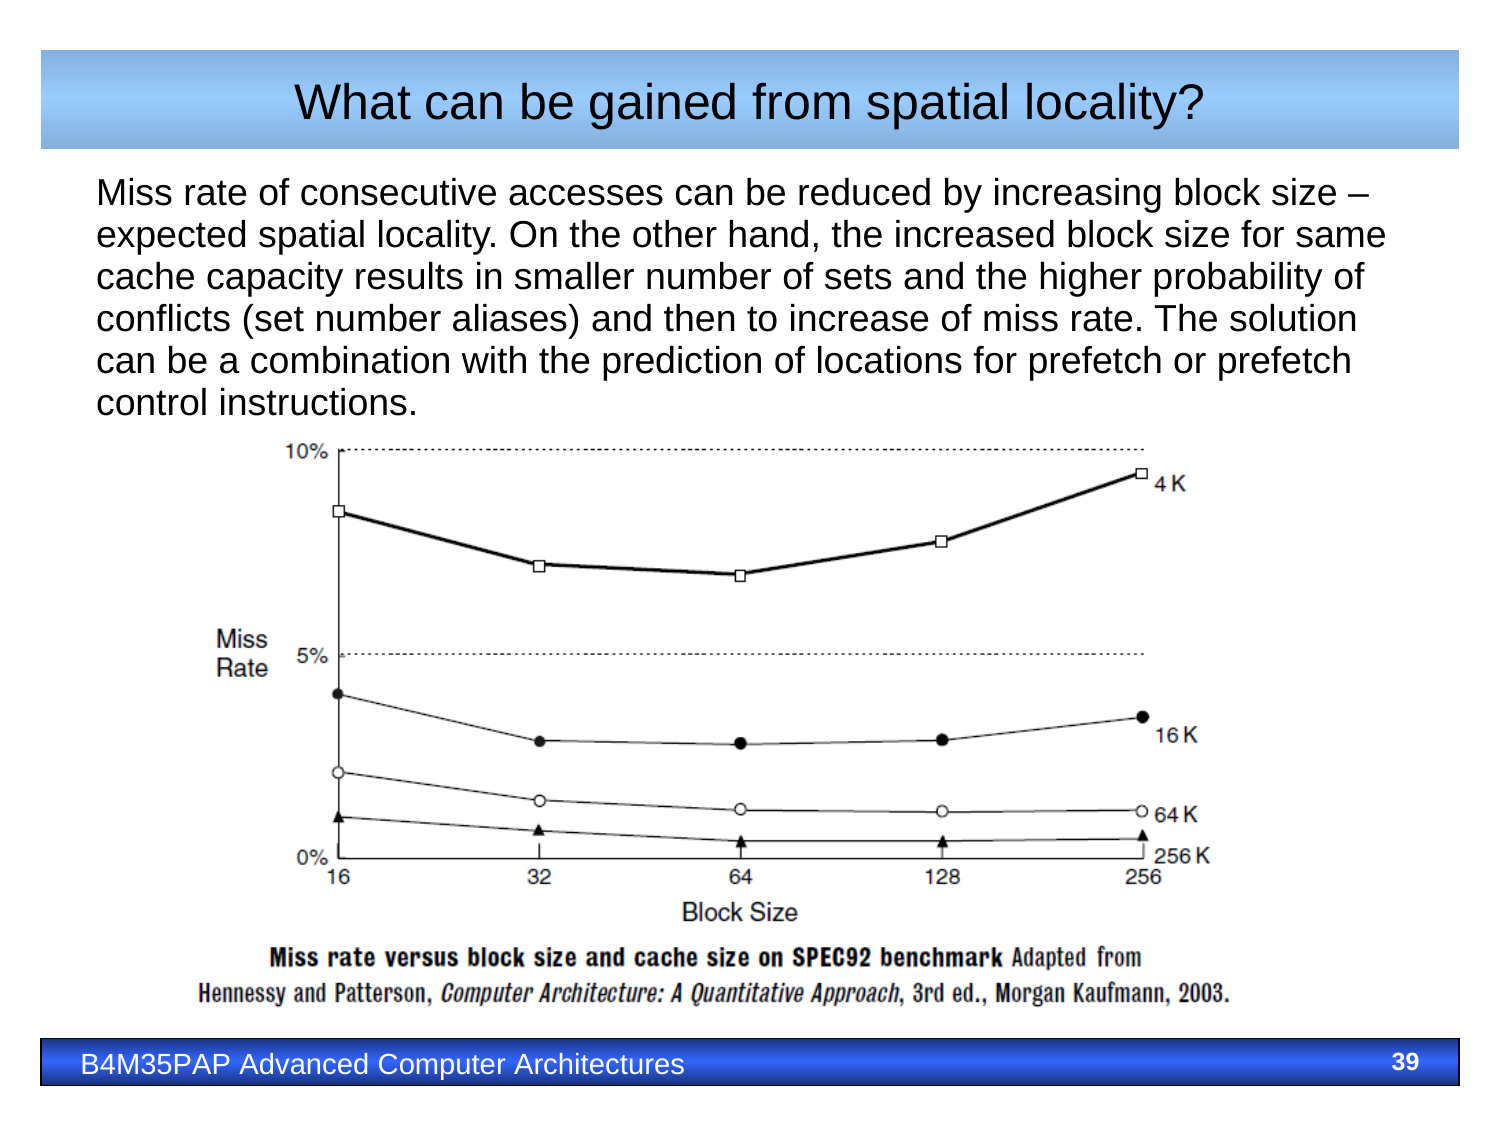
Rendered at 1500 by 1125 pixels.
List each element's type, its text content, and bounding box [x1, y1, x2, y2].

picture [164, 431, 1240, 1016]
title What can be gained from spatial locality? [41, 50, 1459, 149]
text_box Miss rate of consecutive accesses can be reduced by increasing block size – expected spatial locality. On the other hand, the increased block size for same cache capacity results in smaller number of sets and the higher probability of conflicts (set number aliases) and then to increase of miss rate. The solution can be a combination with the prediction of locations for prefetch or prefetch control instructions. [81, 163, 1419, 431]
